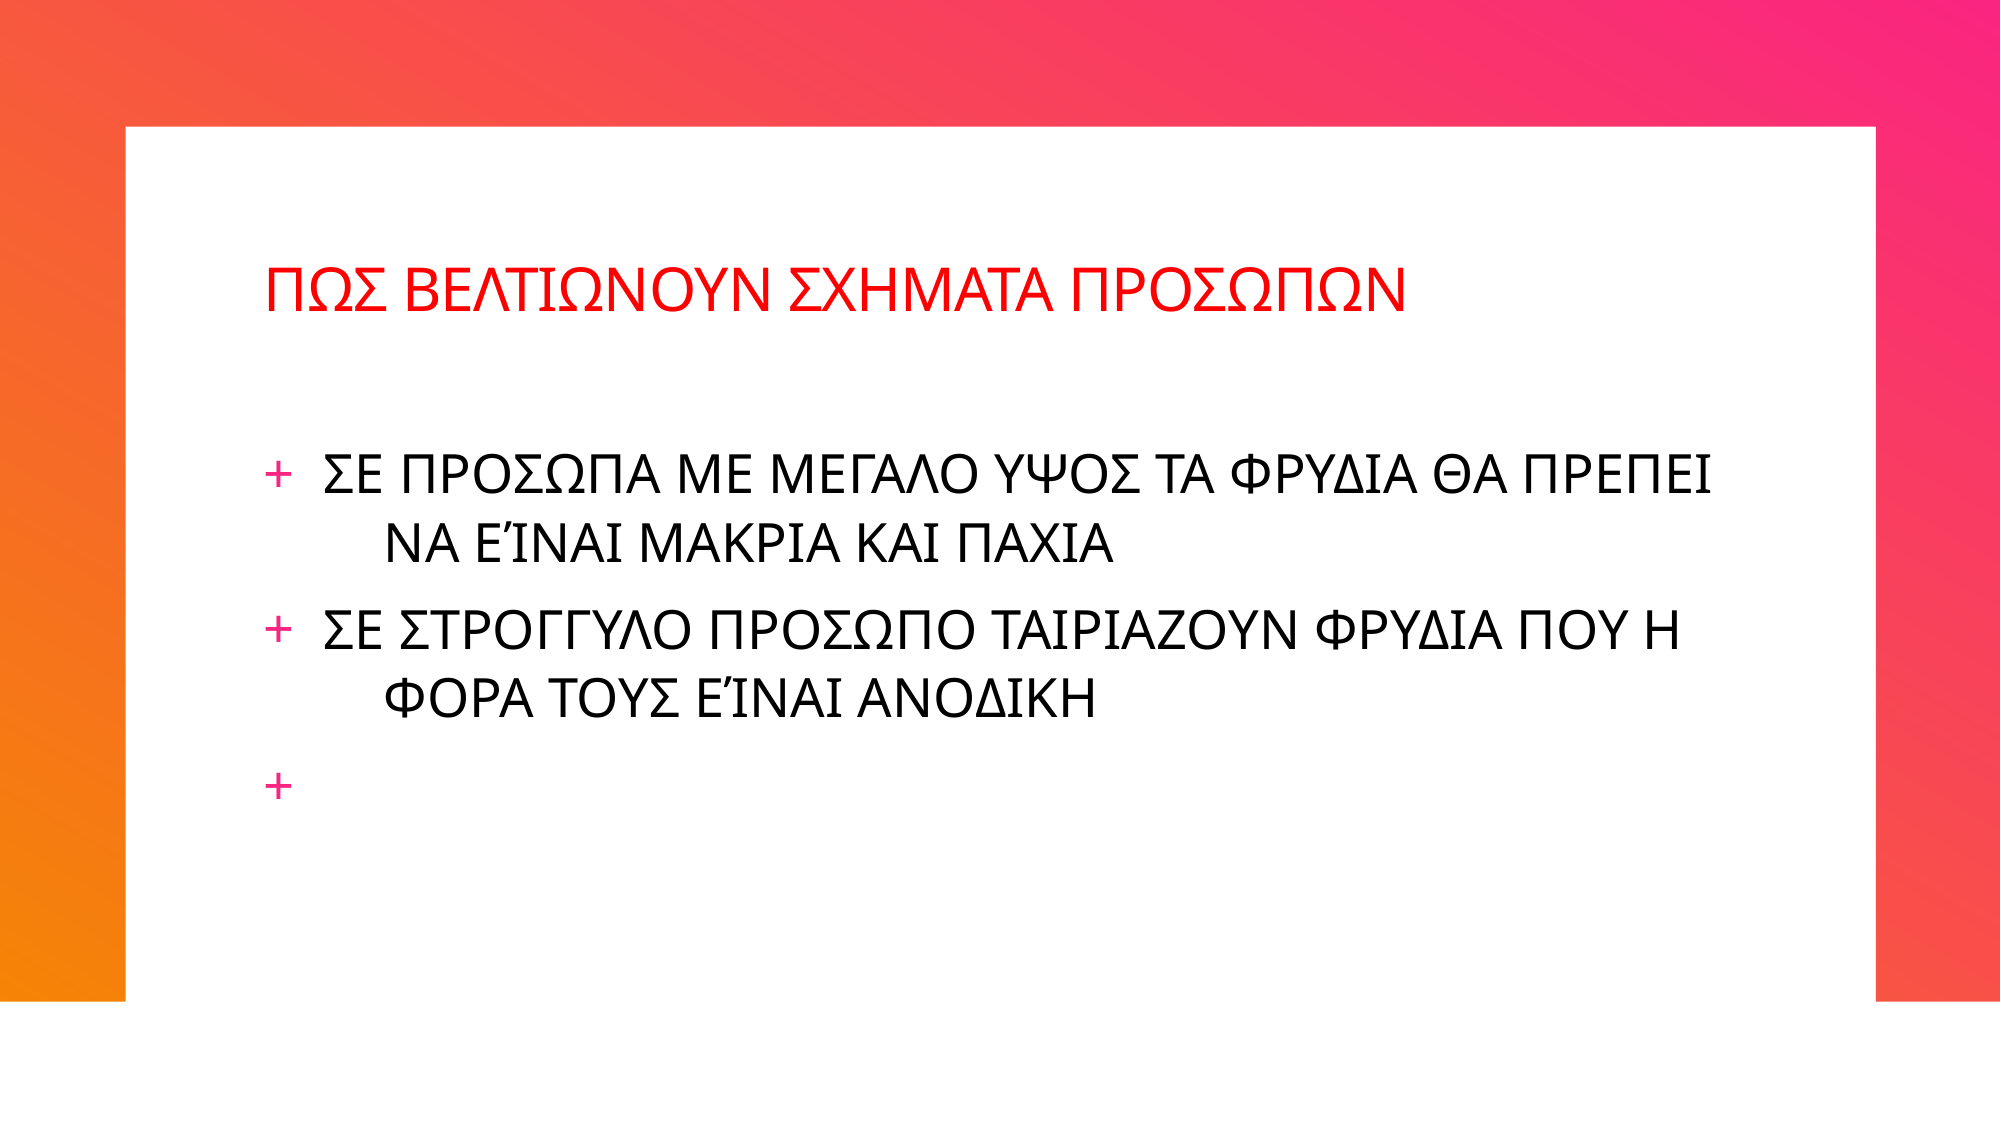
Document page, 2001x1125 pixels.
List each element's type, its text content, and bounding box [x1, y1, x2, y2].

list ΣΕ ΠΡΟΣΩΠΑ ΜΕ ΜΕΓΑΛΟ ΥΨΟΣ ΤΑ ΦΡΥΔΙΑ ΘΑ ΠΡΕΠΕΙ ΝΑ ΕΊΝΑΙ ΜΑΚΡΙΑ ΚΑΙ ΠΑΧΙΑ ΣΕ ΣΤΡΟΓΓΥΛΟ ΠΡΟΣΩΠΟ ΤΑΙΡΙΑΖΟΥΝ ΦΡΥΔΙΑ ΠΟΥ Η ΦΟΡΑ ΤΟΥΣ ΕΊΝΑΙ ΑΝΟΔΙΚΗ [248, 428, 1749, 901]
title ΠΩΣ ΒΕΛΤΙΩΝΟΥΝ ΣΧΗΜΑΤΑ ΠΡΟΣΩΠΩΝ [248, 248, 1631, 378]
